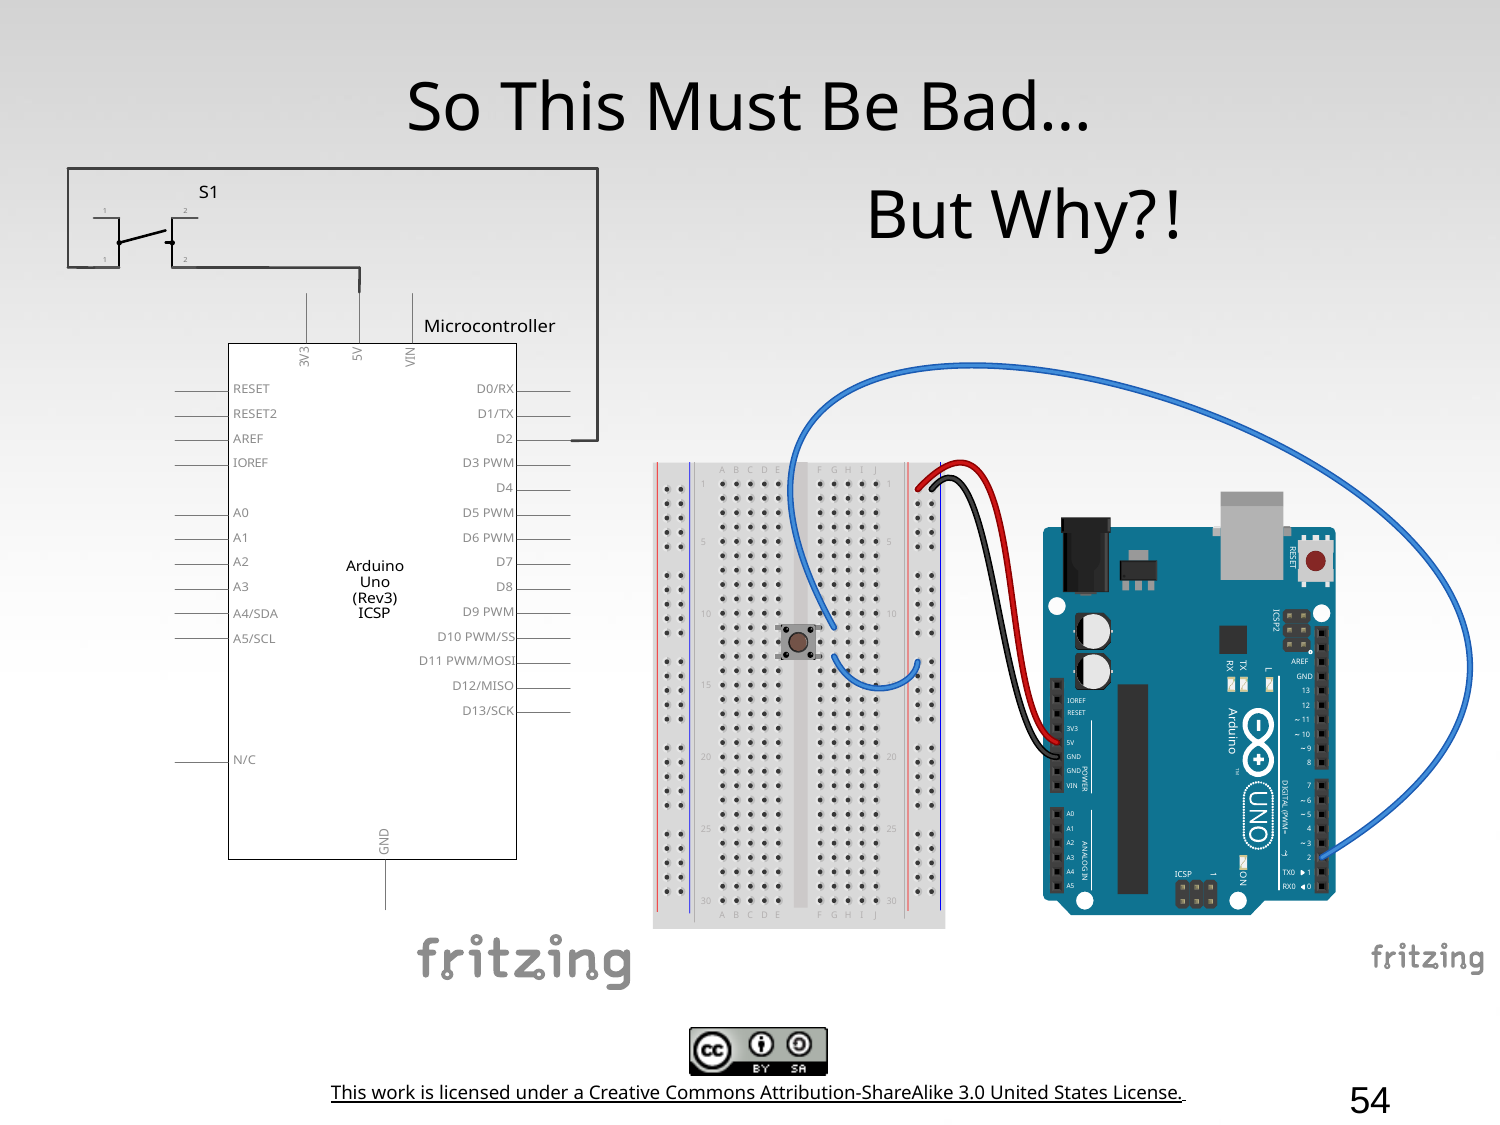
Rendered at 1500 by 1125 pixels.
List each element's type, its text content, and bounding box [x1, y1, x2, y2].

title So This Must Be Bad… [112, 49, 1388, 164]
picture [0, 0, 1500, 1125]
title But Why?! [390, 157, 1500, 346]
